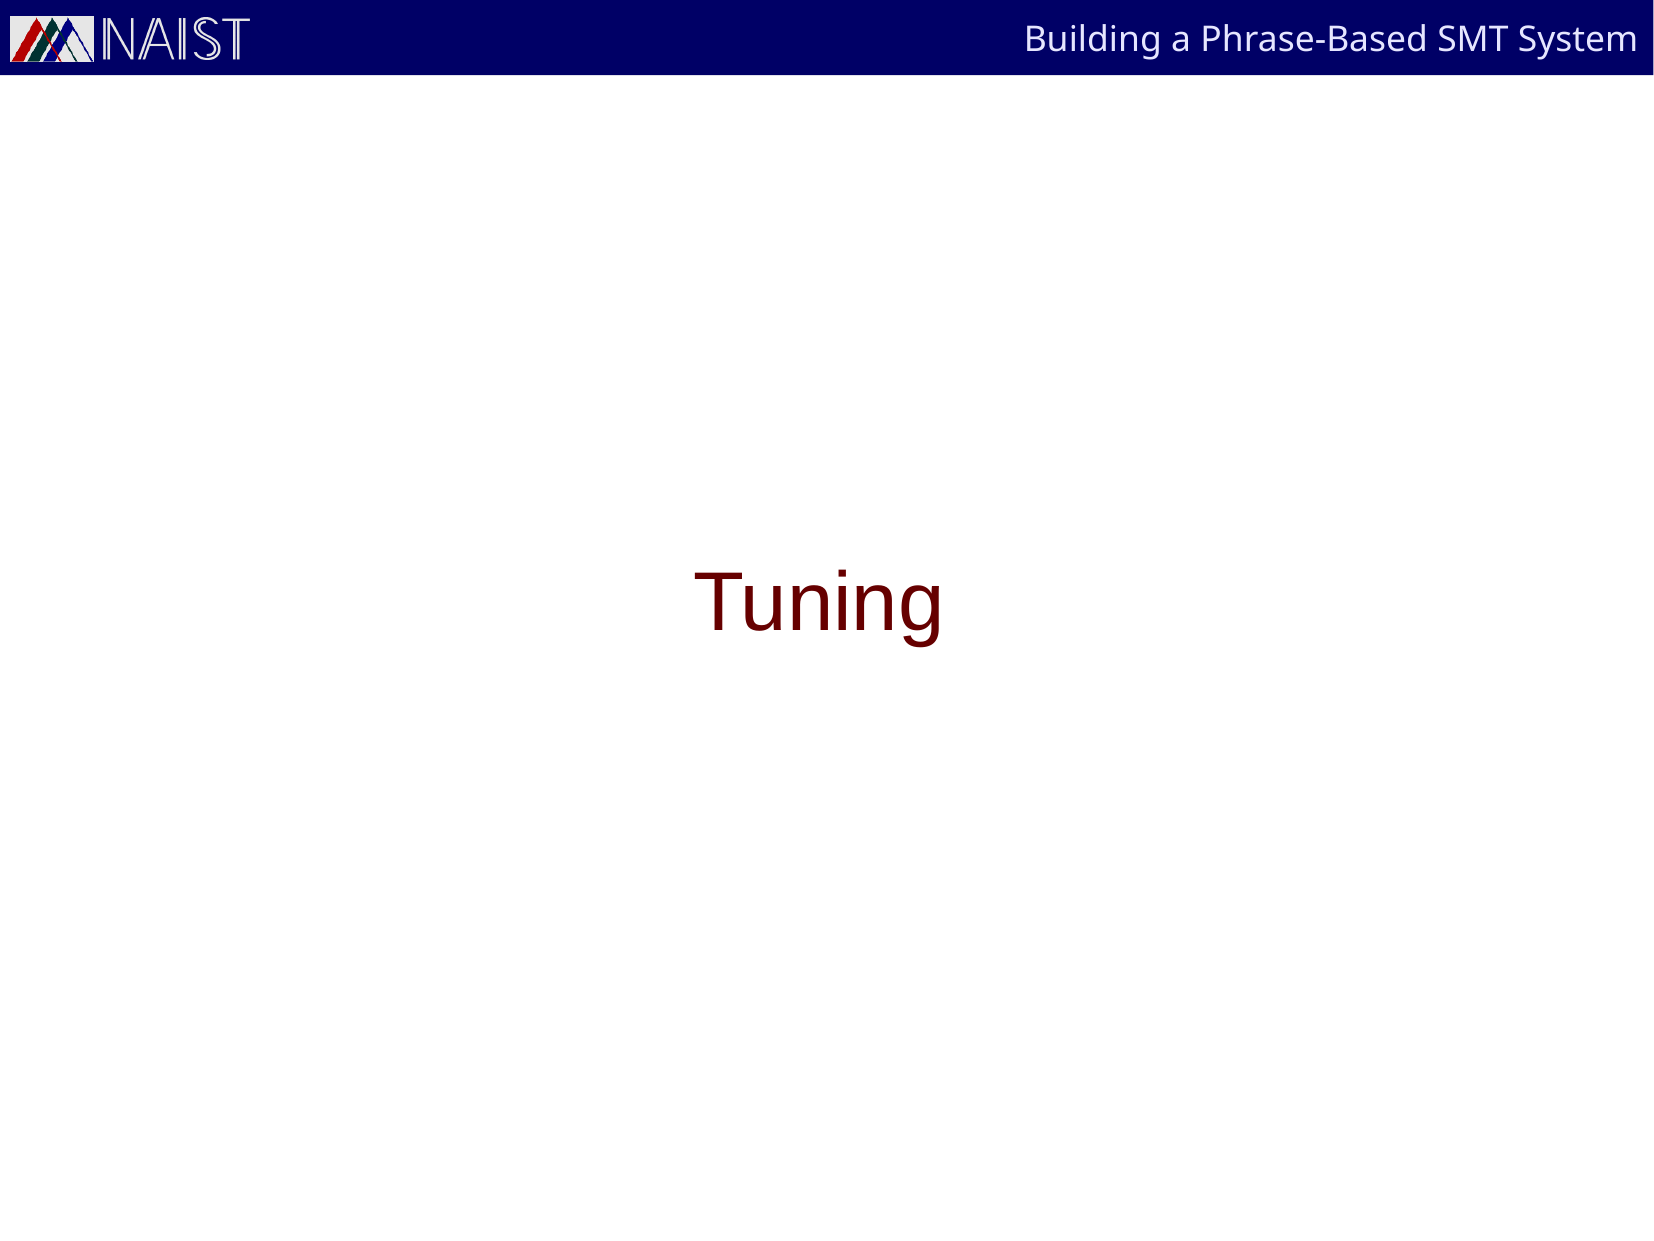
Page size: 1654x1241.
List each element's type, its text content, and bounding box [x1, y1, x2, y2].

picture [102, 17, 251, 60]
picture [10, 16, 94, 62]
title Tuning [75, 506, 1564, 698]
